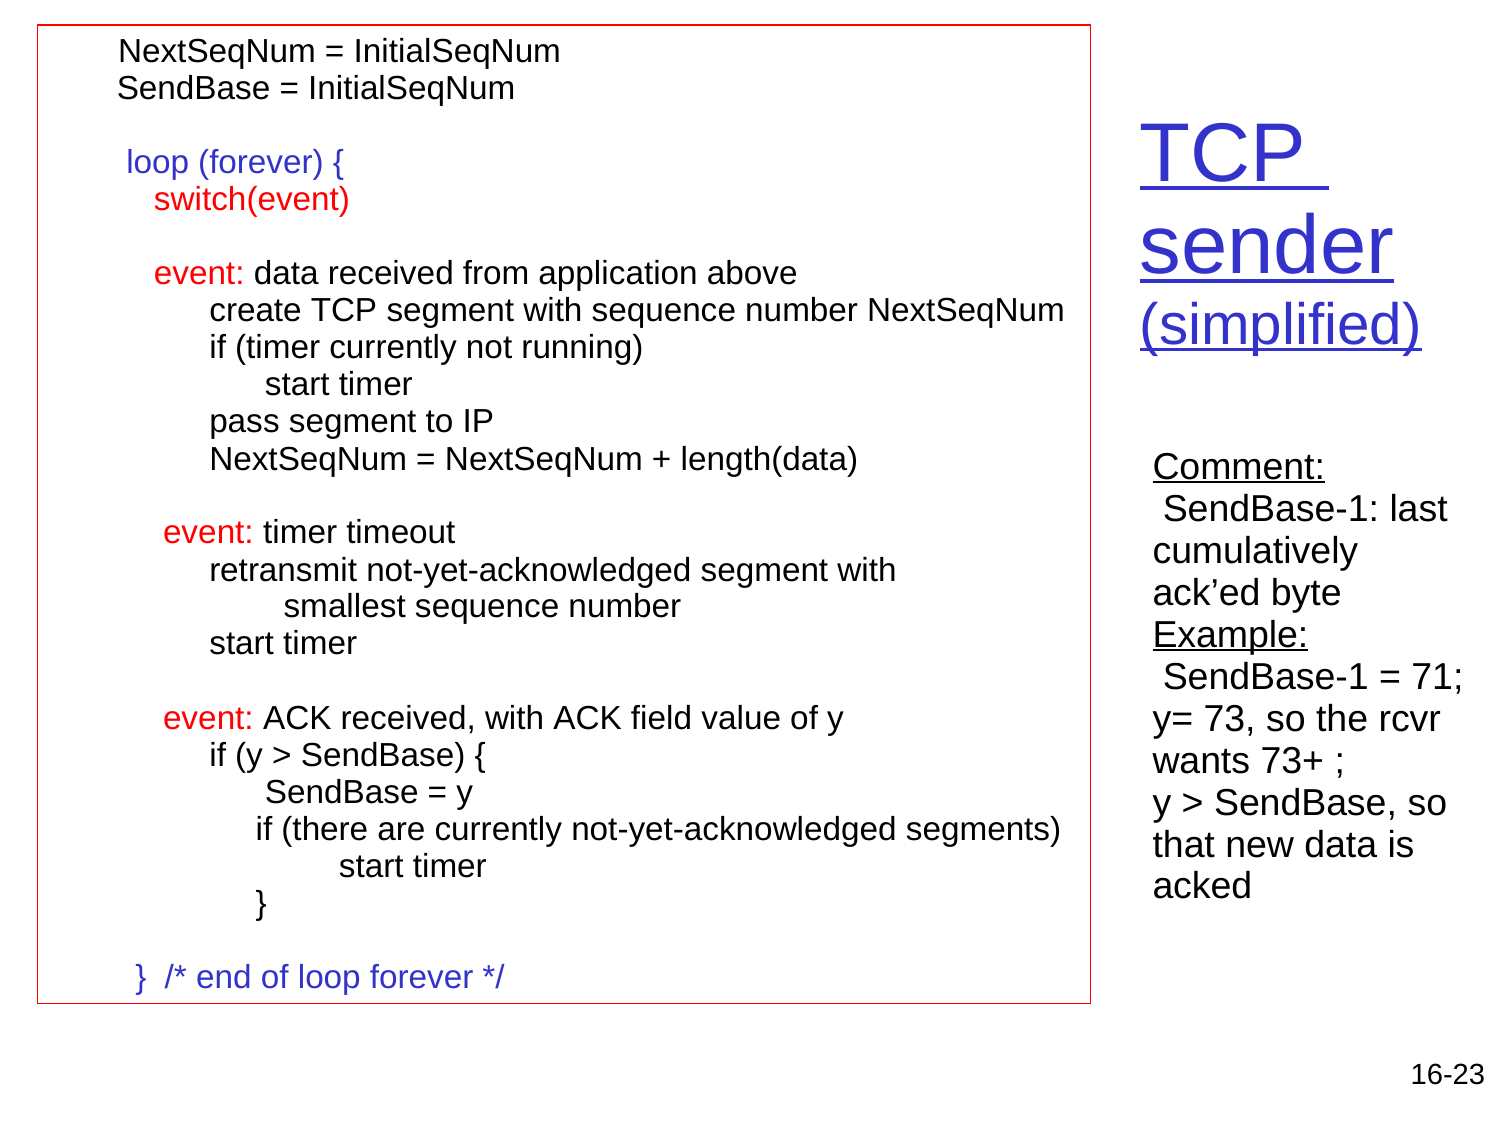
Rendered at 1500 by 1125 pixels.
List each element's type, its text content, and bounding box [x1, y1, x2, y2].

title TCP sender (simplified) [1124, 97, 1475, 365]
text_box Comment: SendBase-1: last cumulatively ack’ed byte Example: SendBase-1 = 71; y= 73, so the rcvr wants 73+ ; y > SendBase, so that new data is acked [1137, 437, 1479, 915]
text_box NextSeqNum = InitialSeqNum SendBase = InitialSeqNum loop (forever) { switch(event) event: data received from application above create TCP segment with sequence number NextSeqNum if (timer currently not running) start timer pass segment to IP NextSeqNum = NextSeqNum + length(data) event: timer timeout retransmit not-yet-acknowledged segment with smallest sequence number start timer event: ACK received, with ACK field value of y if (y > SendBase) { SendBase = y if (there are currently not-yet-acknowledged segments) start timer } } /* end of loop forever */ [37, 24, 1091, 1004]
